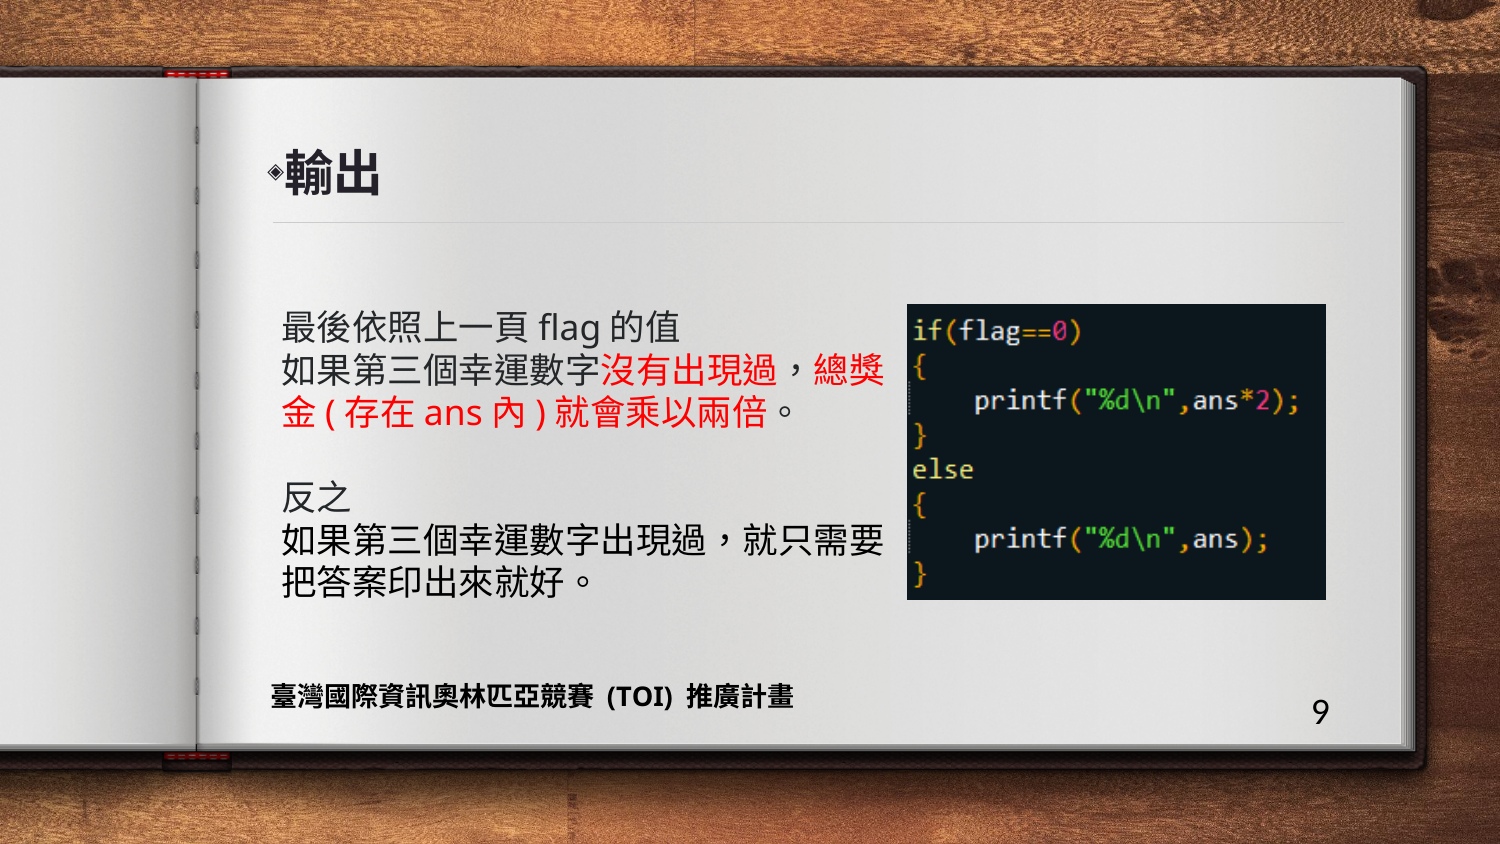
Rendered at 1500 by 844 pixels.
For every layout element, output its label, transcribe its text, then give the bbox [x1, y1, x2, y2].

text_box [1295, 672, 1386, 737]
picture [923, 304, 1326, 600]
text_box 最後依照上一頁flag的值 如果第三個幸運數字沒有出現過，總獎金(存在ans內)就會乘以兩倍。 反之 如果第三個幸運數字出現過，就只需要把答案印出來就好。 [266, 298, 923, 610]
list 輸出 [252, 126, 819, 216]
